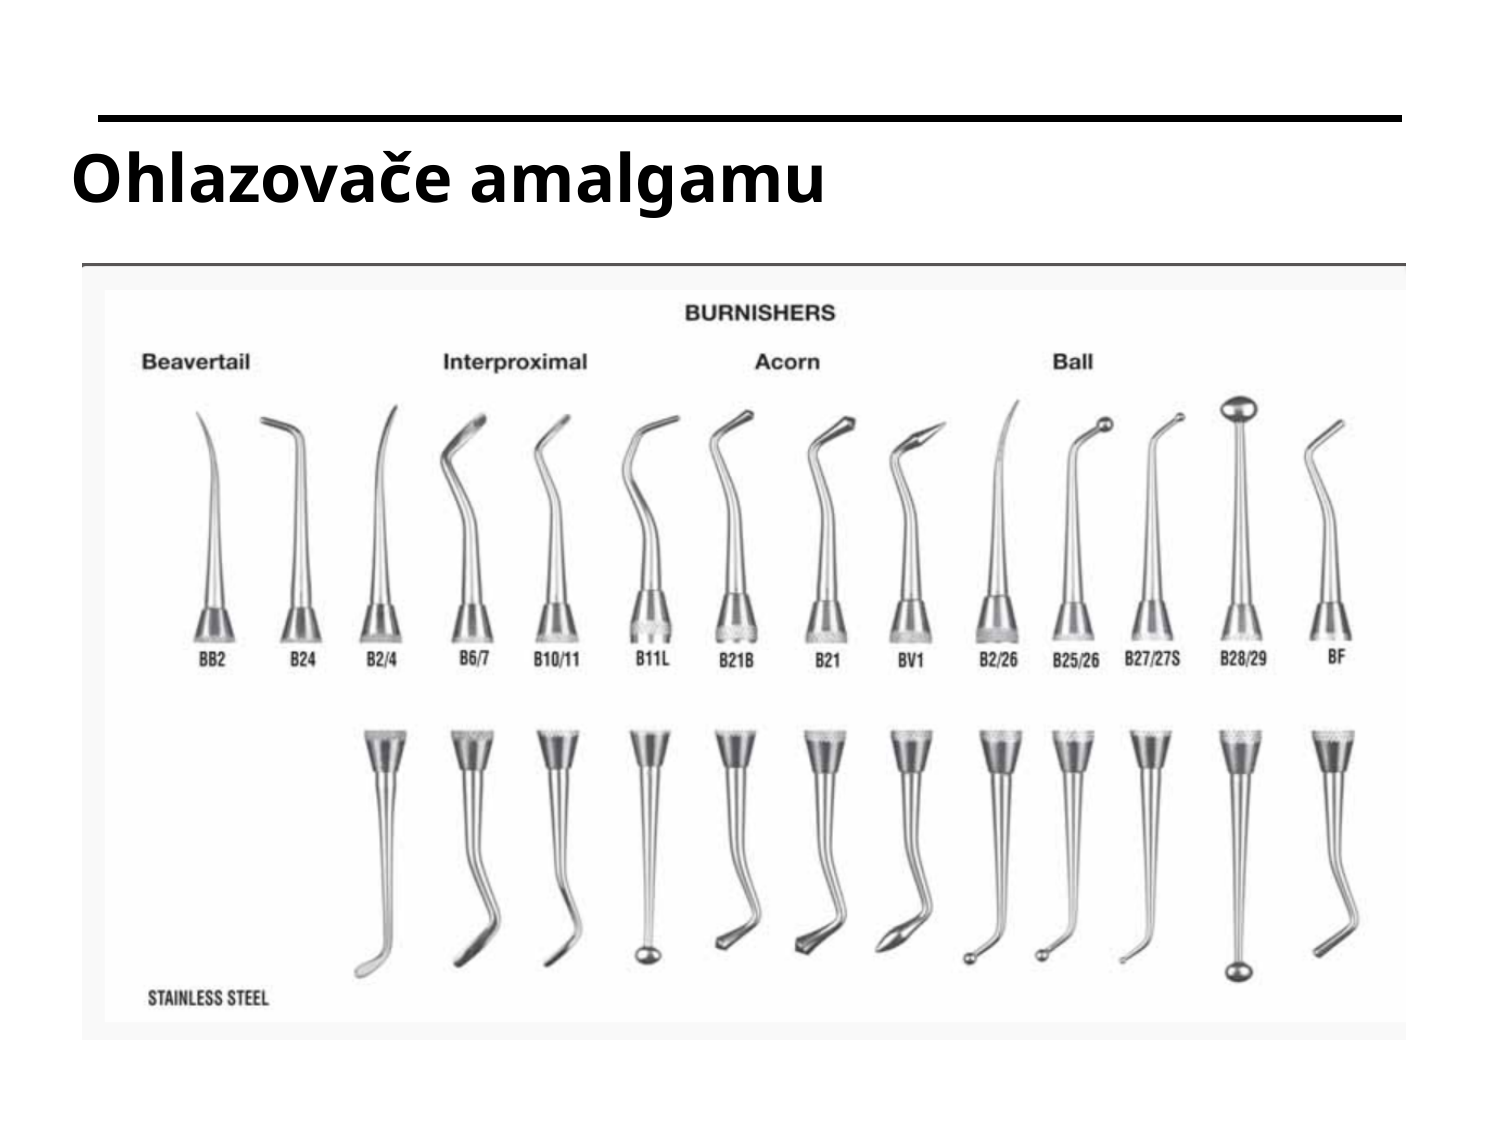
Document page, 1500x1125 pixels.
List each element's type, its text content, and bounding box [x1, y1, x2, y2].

picture [82, 271, 1406, 1040]
title Ohlazovače amalgamu [70, 82, 1421, 271]
